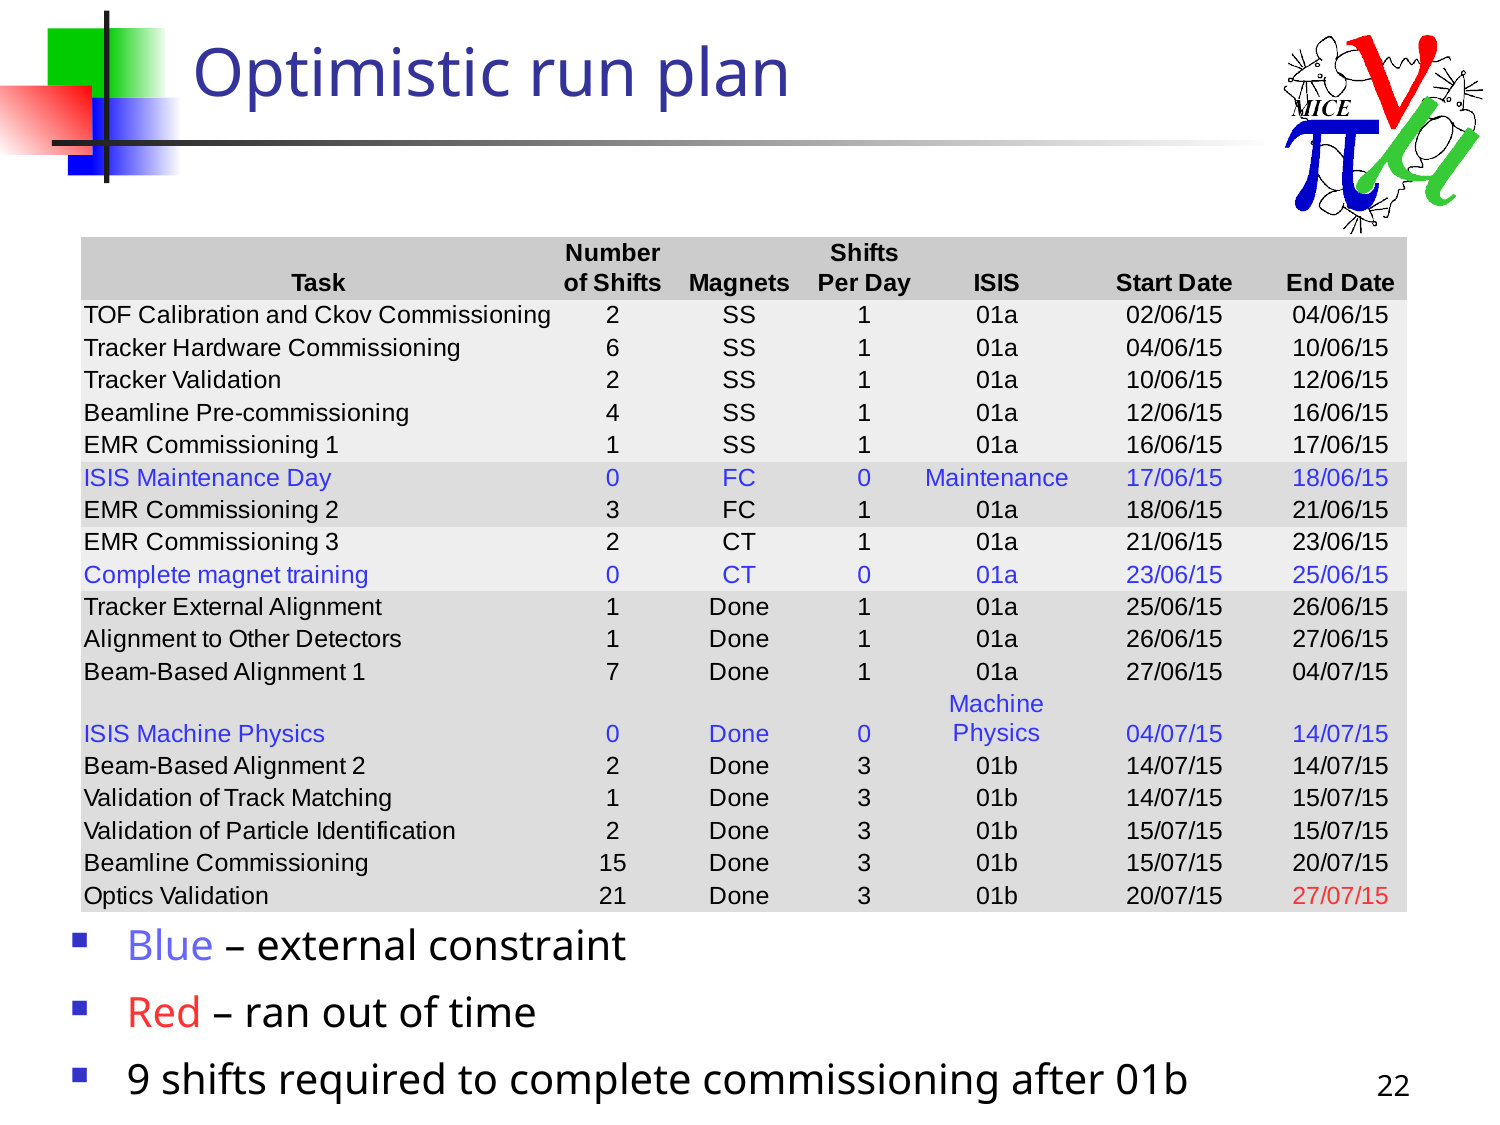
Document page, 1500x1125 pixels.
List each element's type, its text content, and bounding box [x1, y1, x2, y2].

chart [81, 237, 1410, 942]
list Blue – external constraint Red – ran out of time 9 shifts required to complete commissioning after 01b [70, 915, 1500, 1125]
title Optimistic run plan [191, 0, 1471, 164]
picture [1264, 5, 1500, 251]
